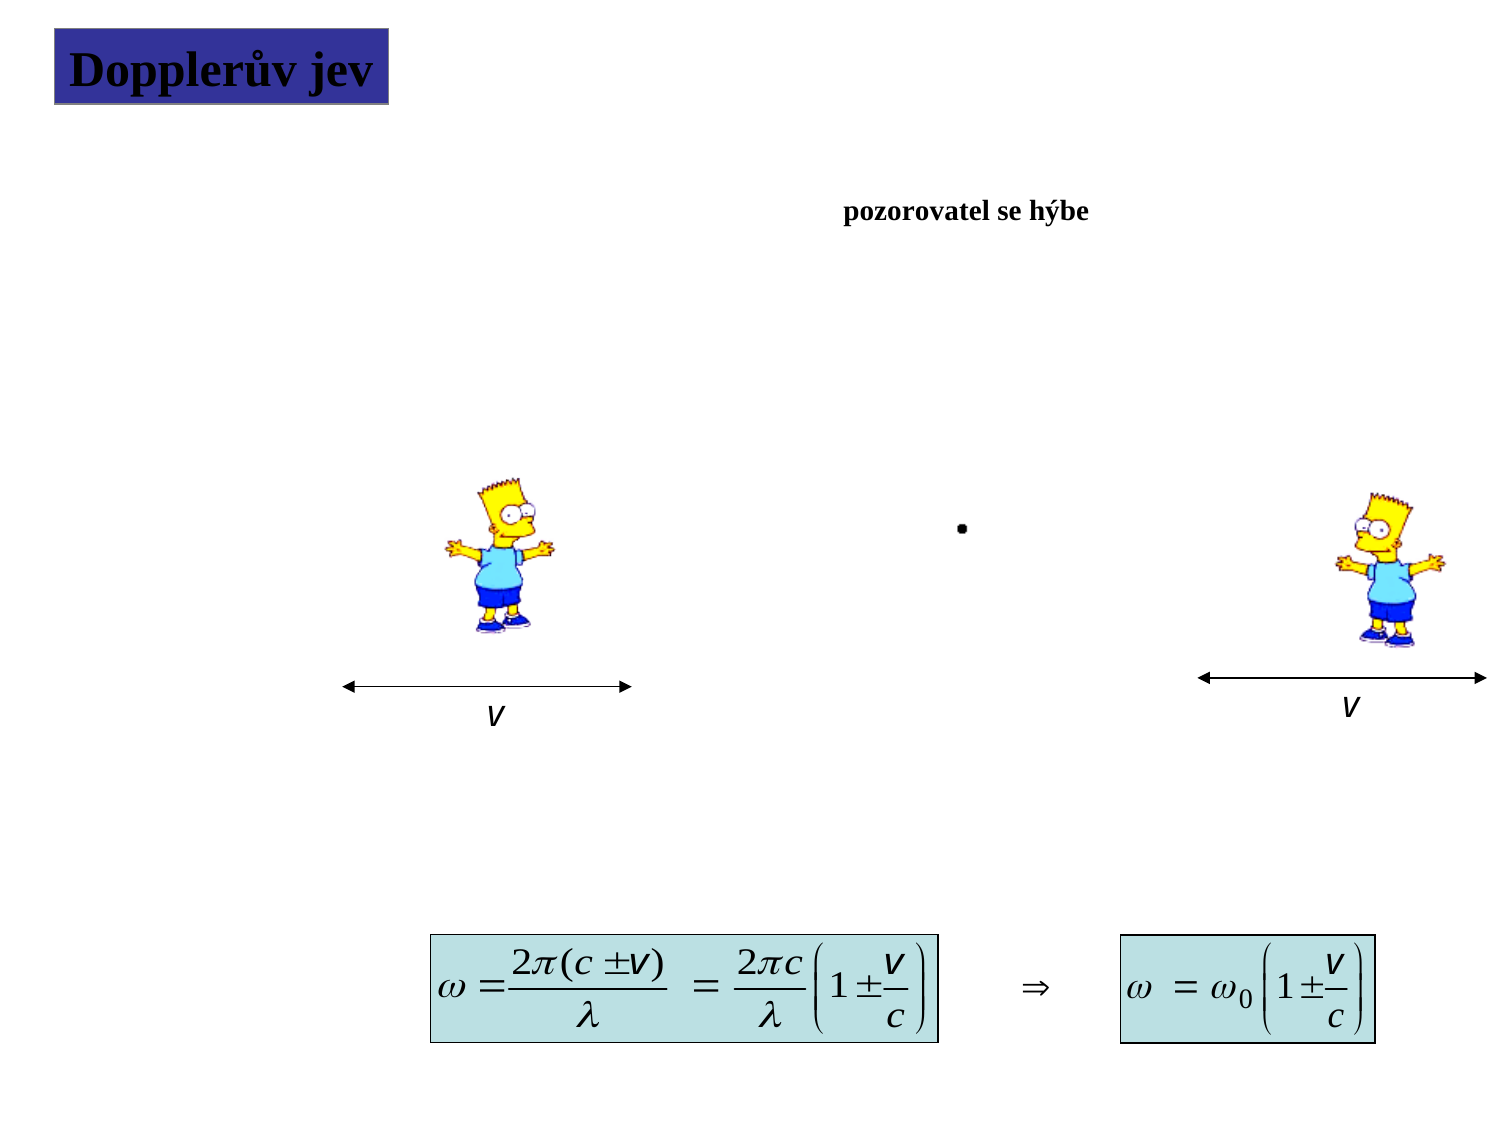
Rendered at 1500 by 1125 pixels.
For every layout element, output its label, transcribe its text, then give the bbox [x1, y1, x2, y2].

chart [1016, 971, 1064, 1009]
chart [431, 935, 938, 1042]
chart [1339, 692, 1367, 728]
text_box Dopplerův jev [54, 28, 389, 104]
chart [1121, 935, 1375, 1043]
picture [443, 475, 558, 637]
chart [483, 701, 511, 737]
picture [737, 324, 1188, 775]
picture [1333, 490, 1448, 652]
text_box pozorovatel se hýbe [828, 184, 1105, 235]
